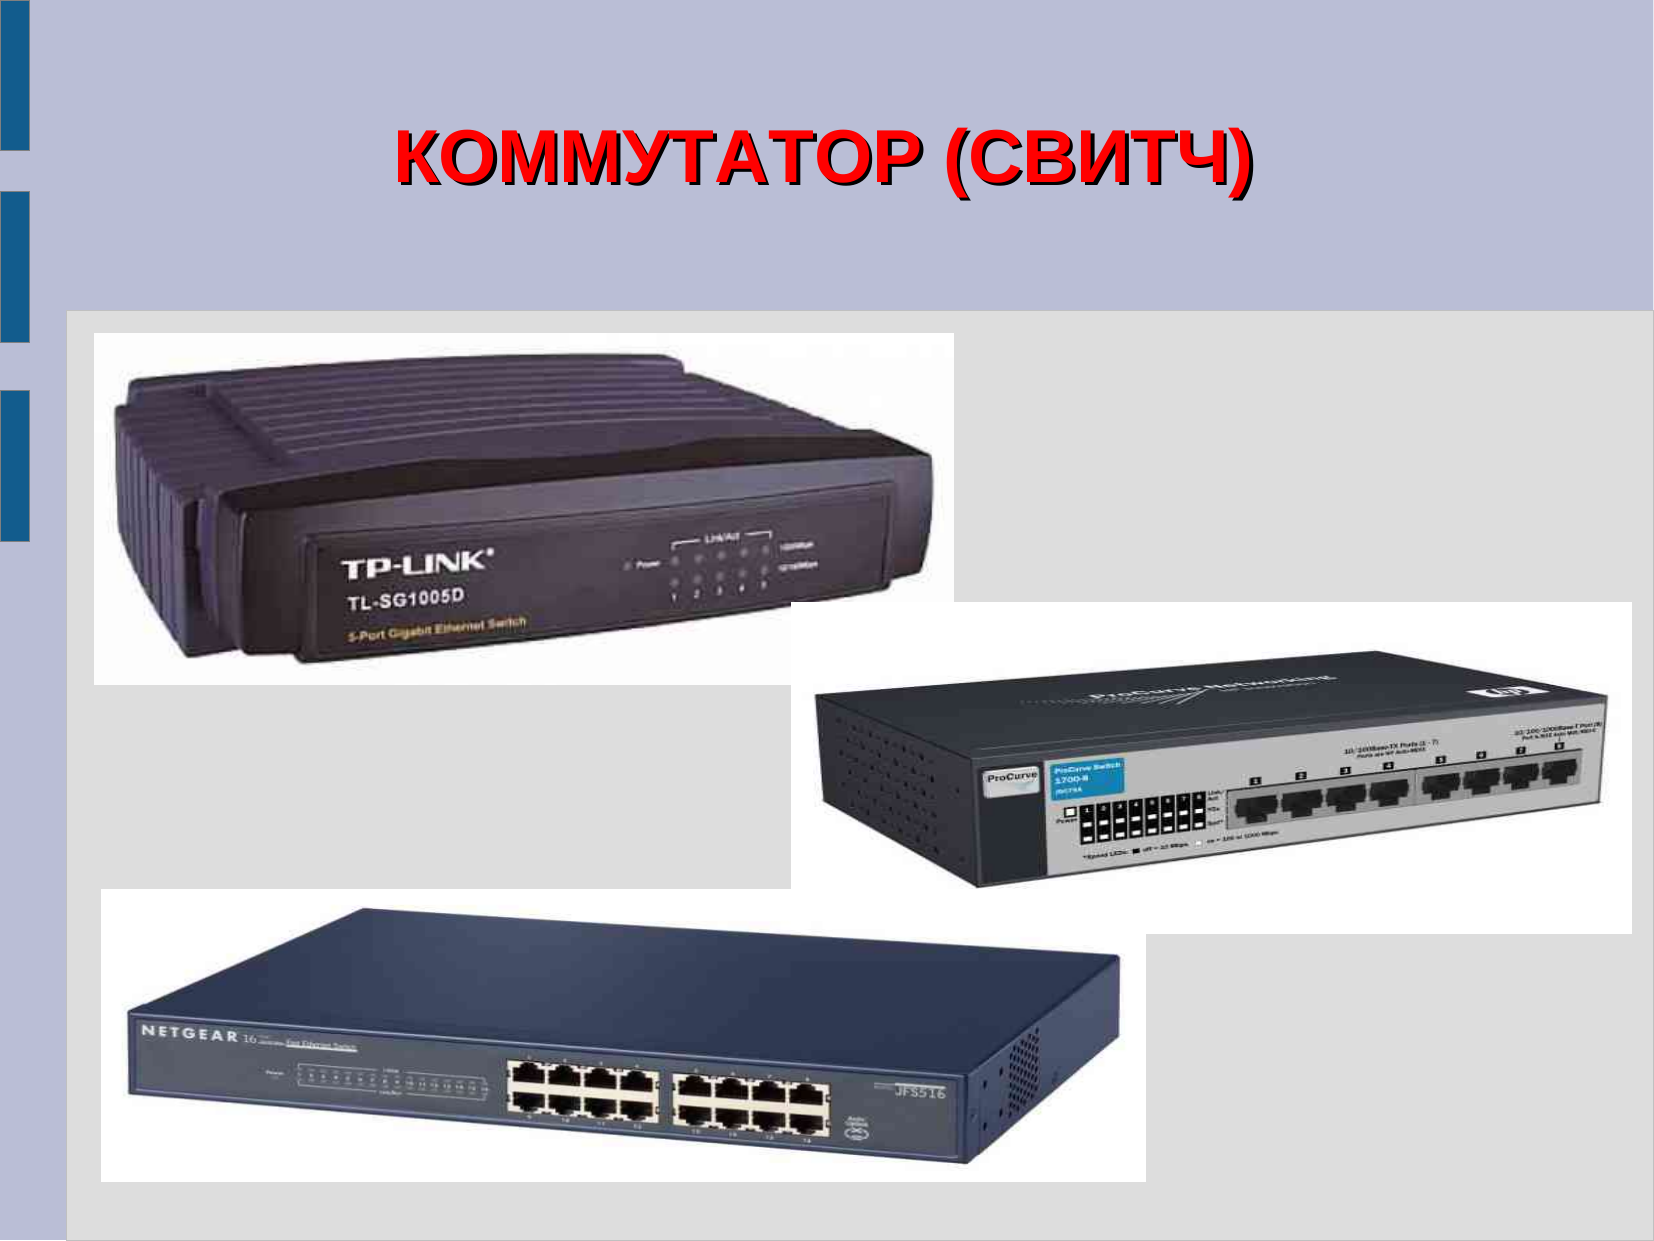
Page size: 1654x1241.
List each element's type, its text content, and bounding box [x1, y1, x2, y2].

picture [94, 333, 1632, 1182]
title КОММУТАТОР (СВИТЧ) [118, 52, 1531, 261]
